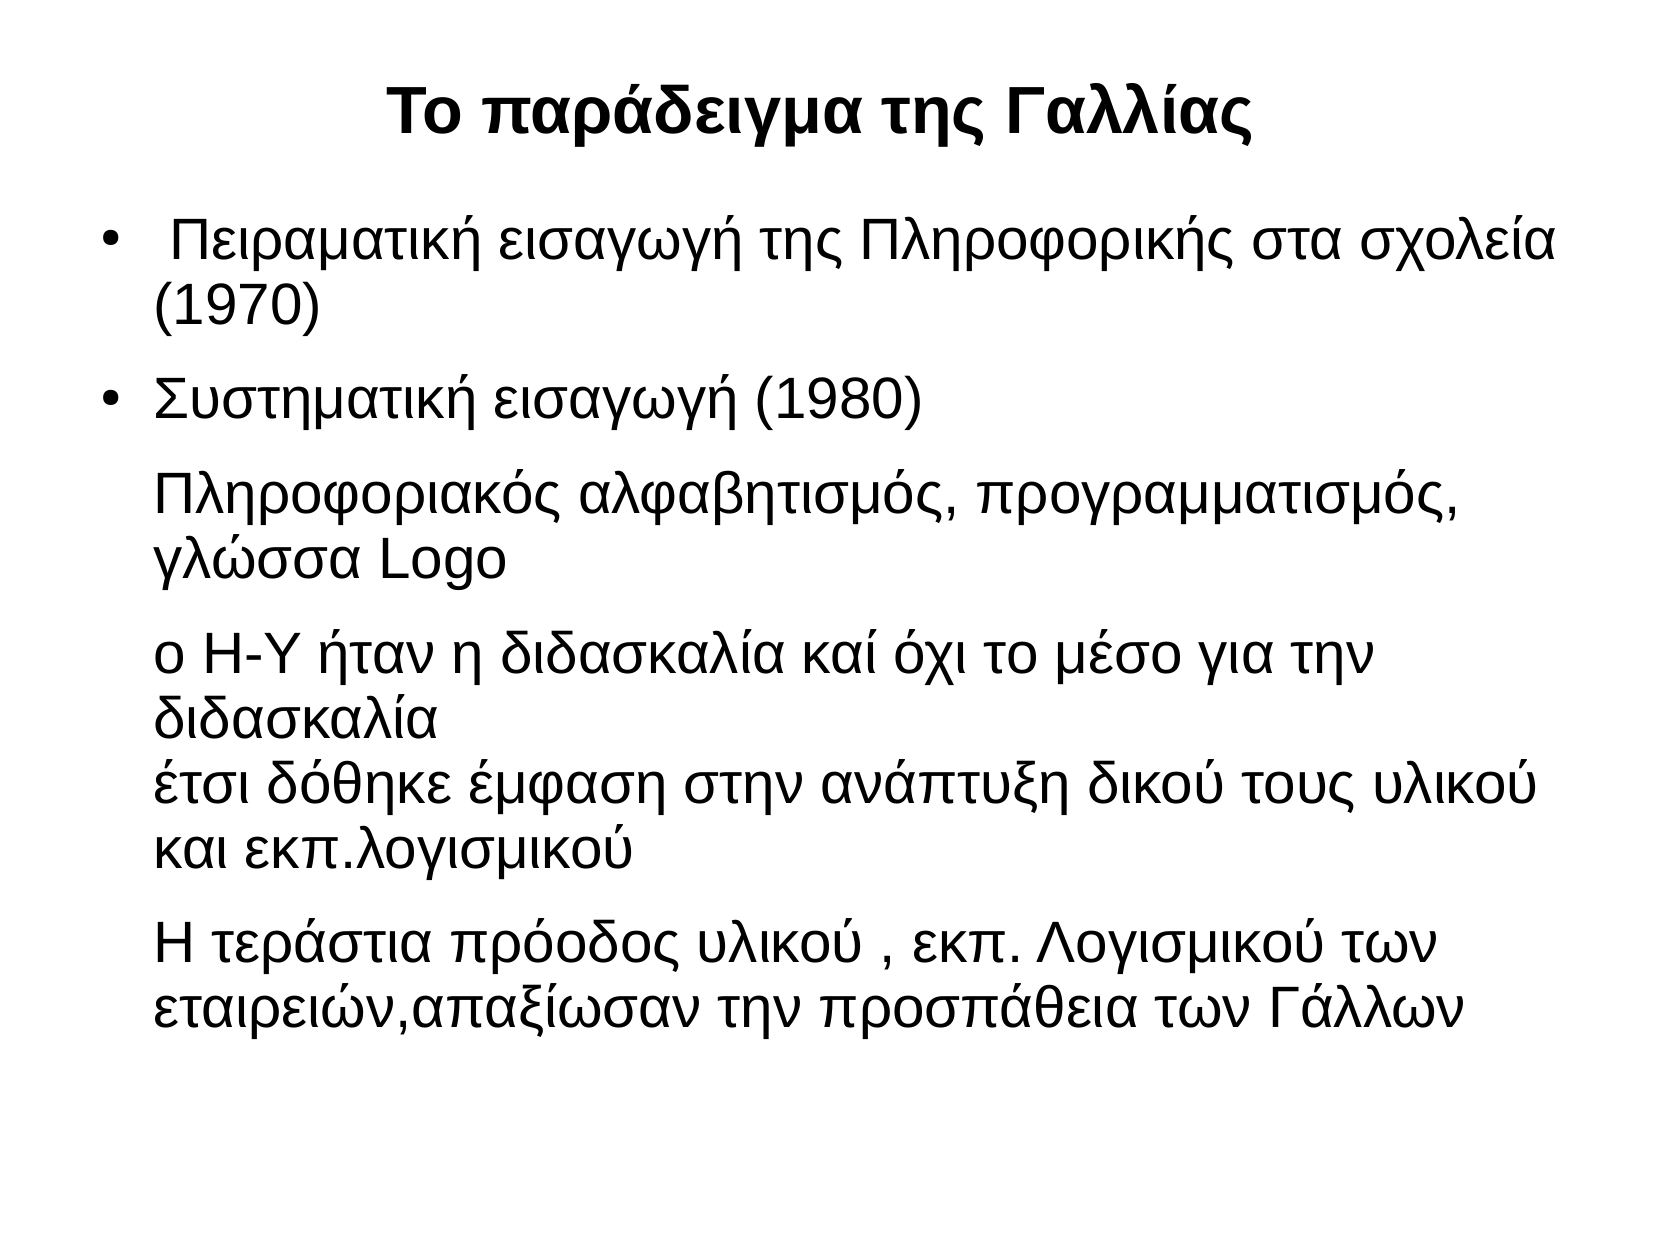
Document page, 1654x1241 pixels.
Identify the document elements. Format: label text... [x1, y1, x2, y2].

list Πειραματική εισαγωγή της Πληροφορικής στα σχολεία (1970) Συστηματική εισαγωγή (1980) Πληροφοριακός αλφαβητισμός, προγραμματισμός, γλώσσα Logo ο Η-Υ ήταν η διδασκαλία καί όχι το μέσο για την διδασκαλία έτσι δόθηκε έμφαση στην ανάπτυξη δικού τους υλικού και εκπ.λογισμικού Η τεράστια πρόοδος υλικού , εκπ. Λογισμικού των εταιρειών,απαξίωσαν την προσπάθεια των Γάλλων [82, 206, 1571, 1121]
title Το παράδειγμα της Γαλλίας [76, 14, 1565, 207]
